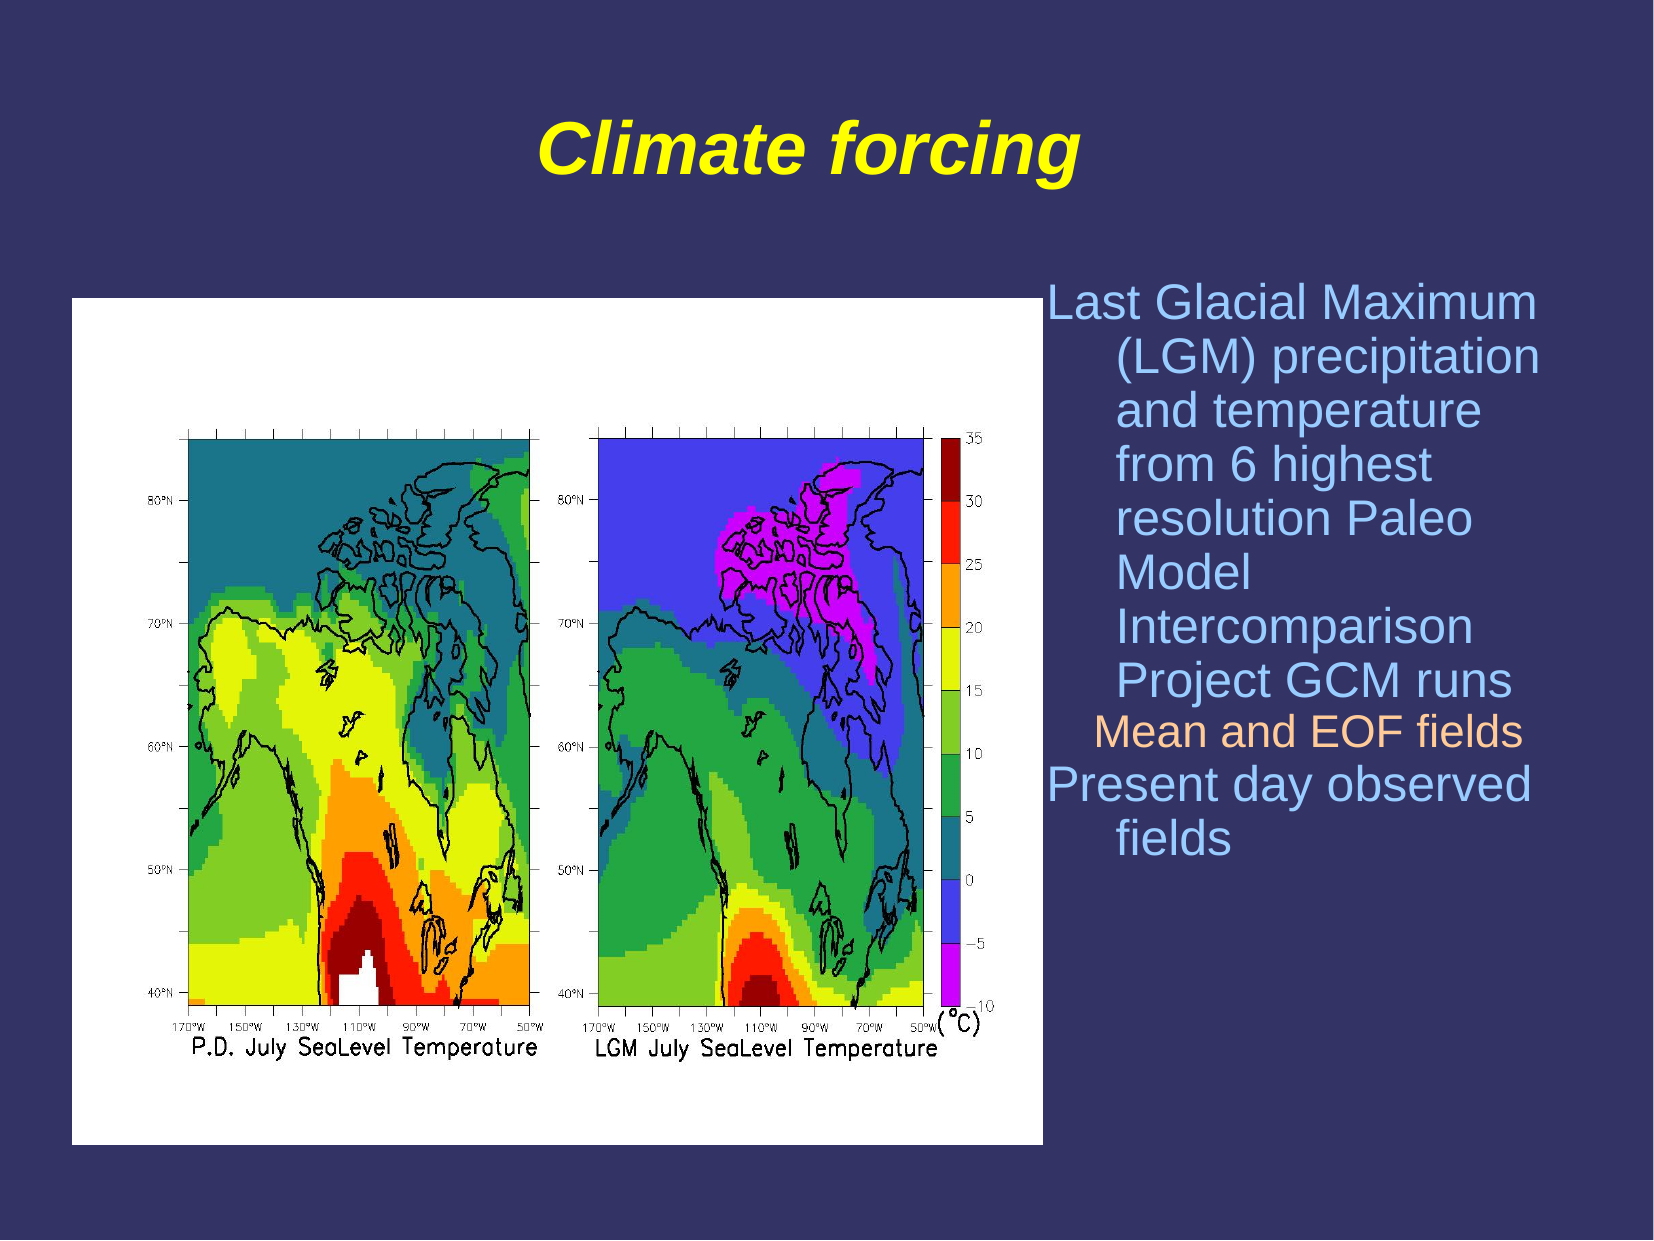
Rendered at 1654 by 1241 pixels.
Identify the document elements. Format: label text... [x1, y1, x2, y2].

list Last Glacial Maximum (LGM) precipitation and temperature from 6 highest resolution Paleo Model Intercomparison Project GCM runs Mean and EOF fields Present day observed fields [1034, 275, 1581, 1159]
title Climate forcing [103, 49, 1516, 250]
picture [72, 298, 1034, 1145]
